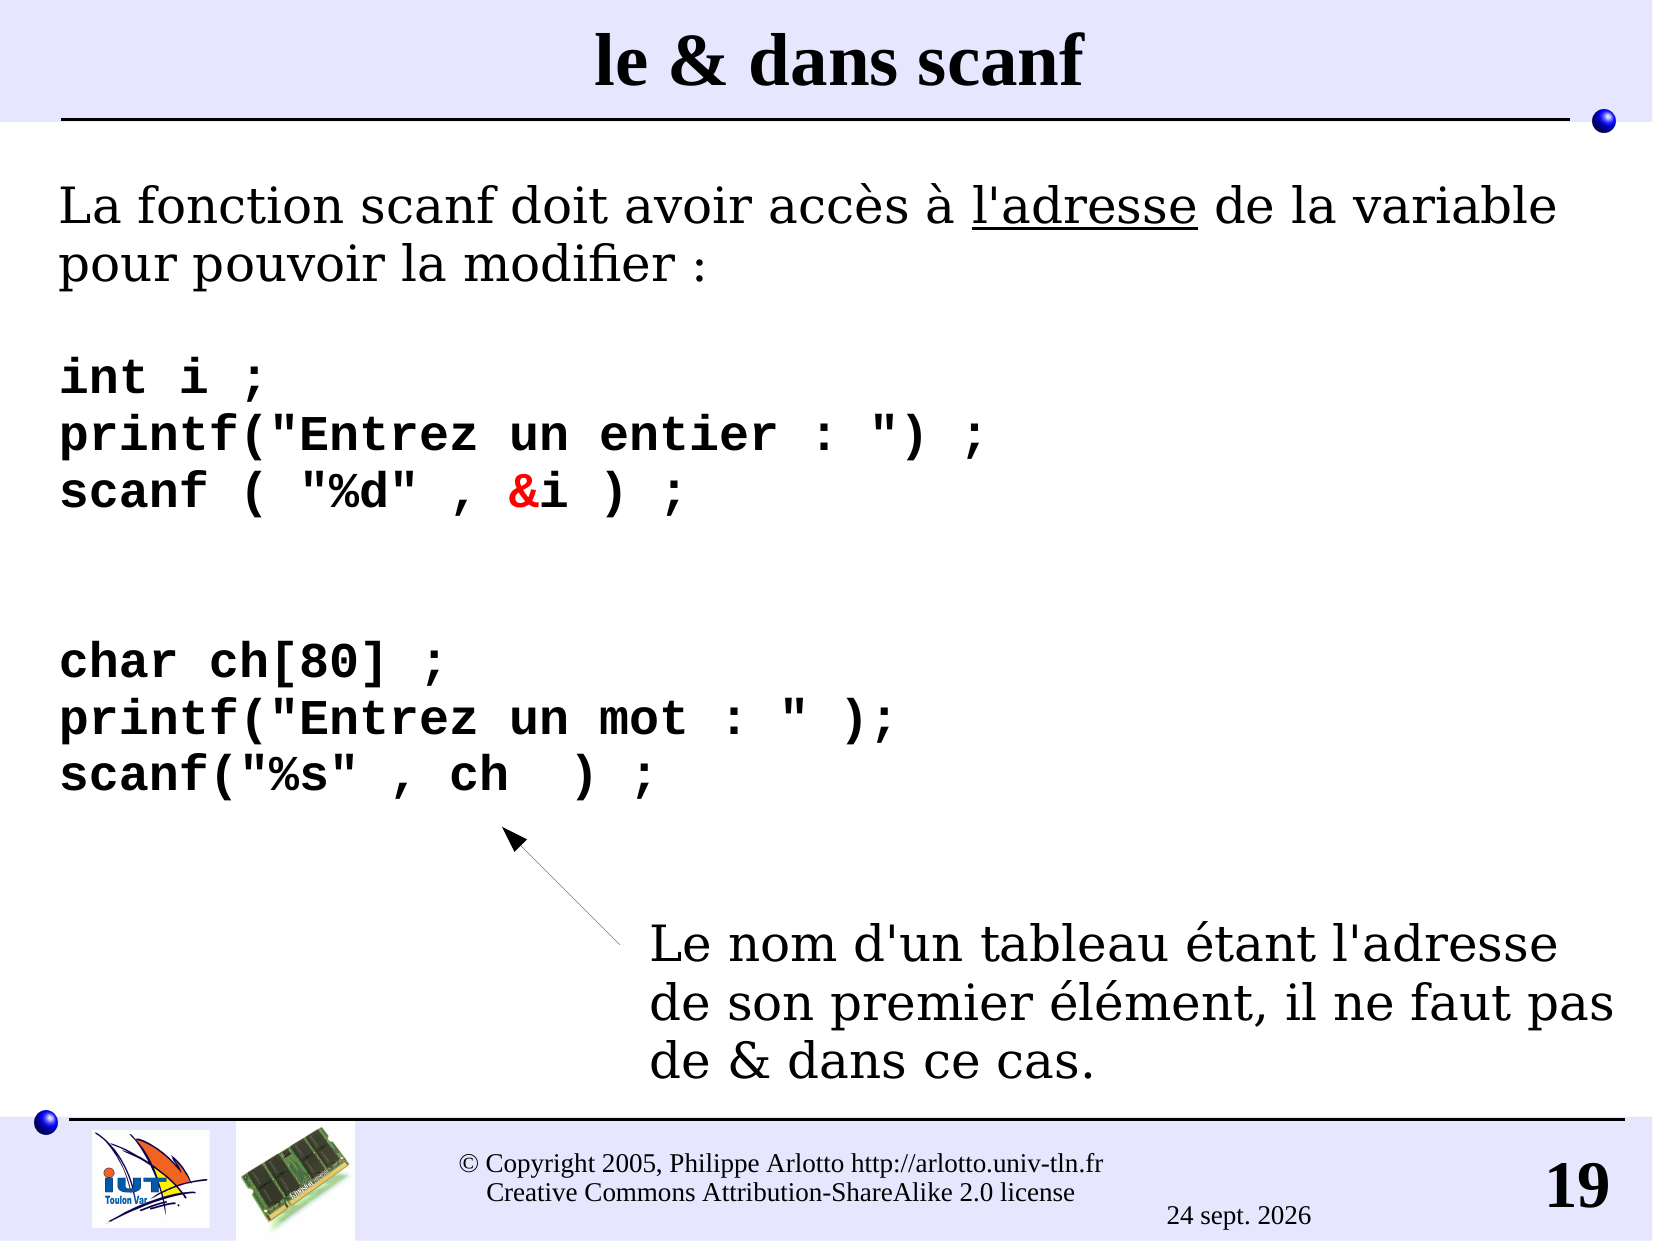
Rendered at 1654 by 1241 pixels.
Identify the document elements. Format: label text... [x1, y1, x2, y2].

text_box La fonction scanf doit avoir accès à l'adresse de la variable pour pouvoir la modifier : int i ; printf("Entrez un entier : ") ; scanf ( "%d" , &i ) ; char ch[80] ; printf("Entrez un mot : " ); scanf("%s" , ch ) ; [59, 177, 1575, 806]
title le & dans scanf [95, 14, 1585, 107]
picture [236, 1121, 355, 1241]
text_box Le nom d'un tableau étant l'adresse de son premier élément, il ne faut pas de & dans ce cas. [649, 915, 1632, 1091]
